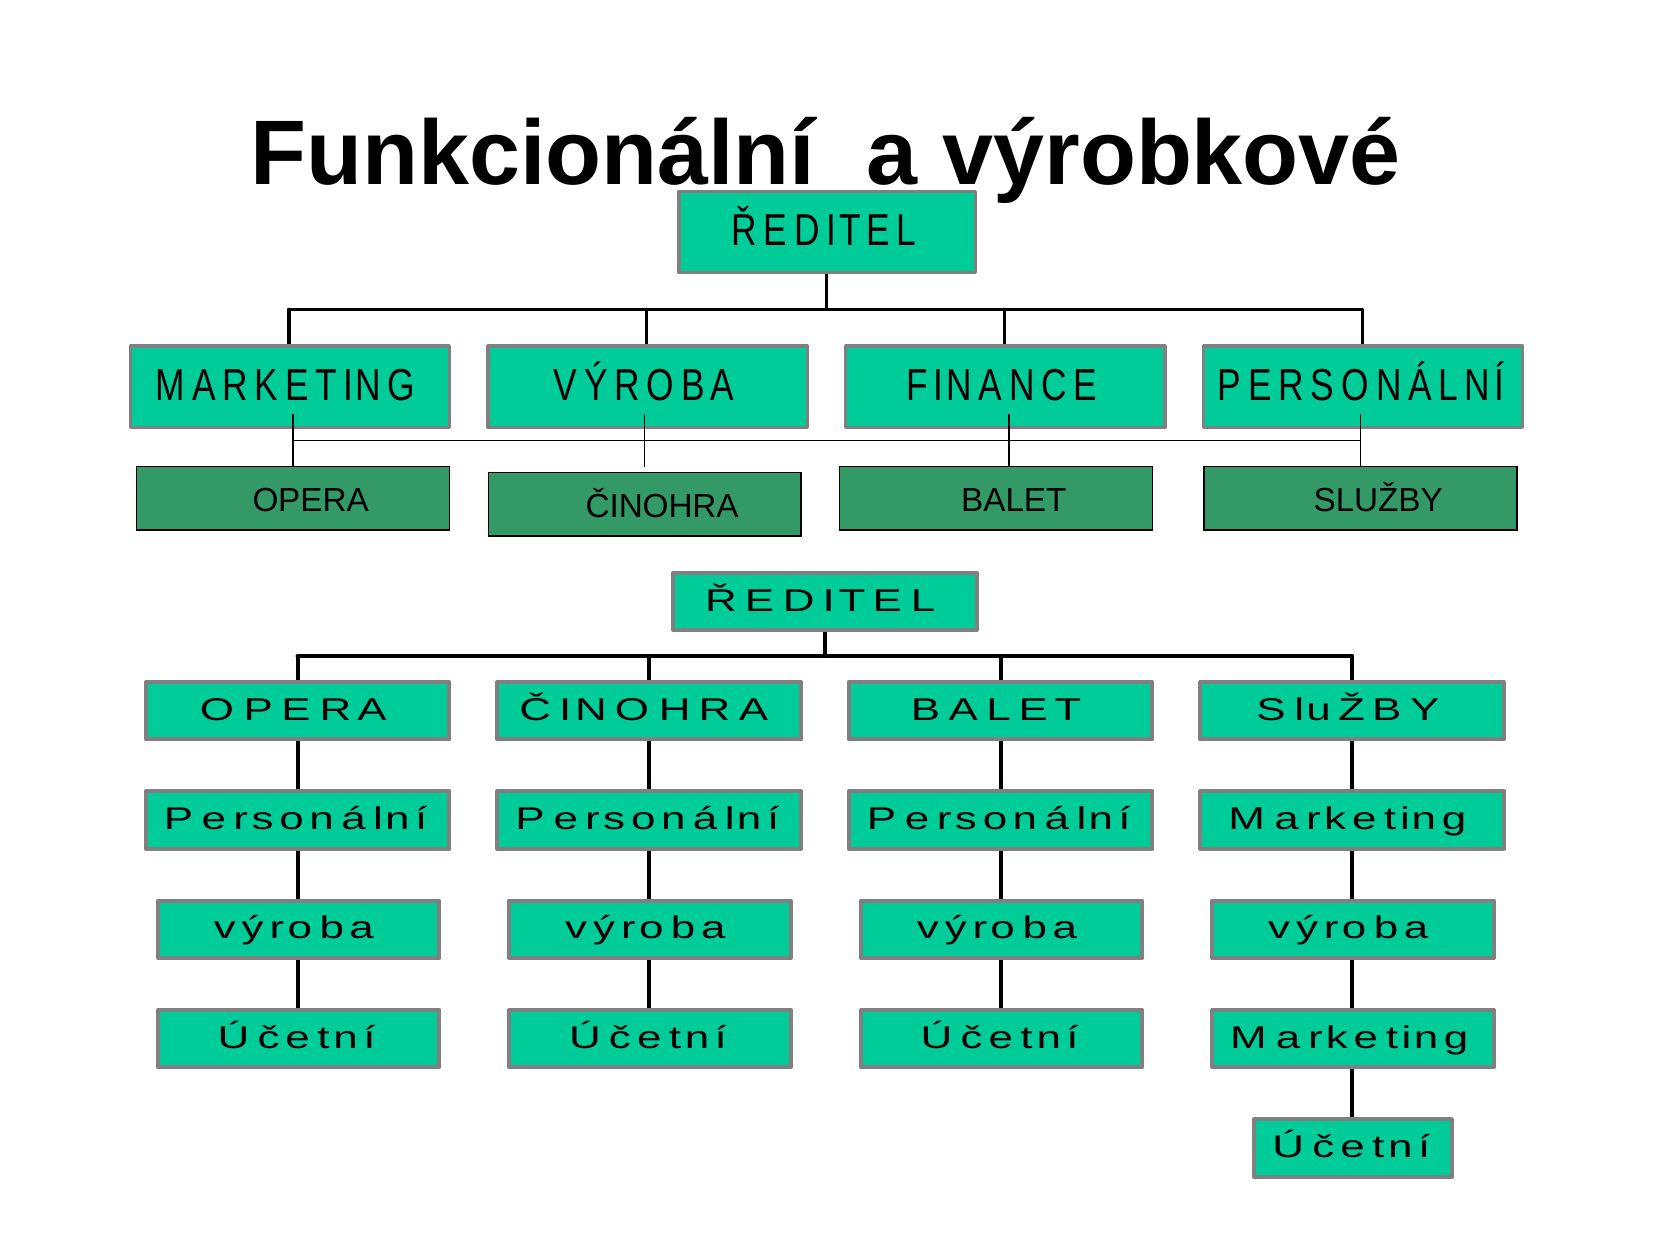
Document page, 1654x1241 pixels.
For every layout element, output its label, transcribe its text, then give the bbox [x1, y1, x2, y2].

text_box SLUŽBY [1204, 466, 1517, 531]
chart [123, 184, 1530, 434]
text_box BALET [839, 466, 1153, 531]
title Funkcionální a výrobkové [82, 49, 1571, 257]
text_box ČINOHRA [488, 472, 801, 537]
chart [137, 568, 1512, 1182]
text_box OPERA [136, 466, 450, 531]
